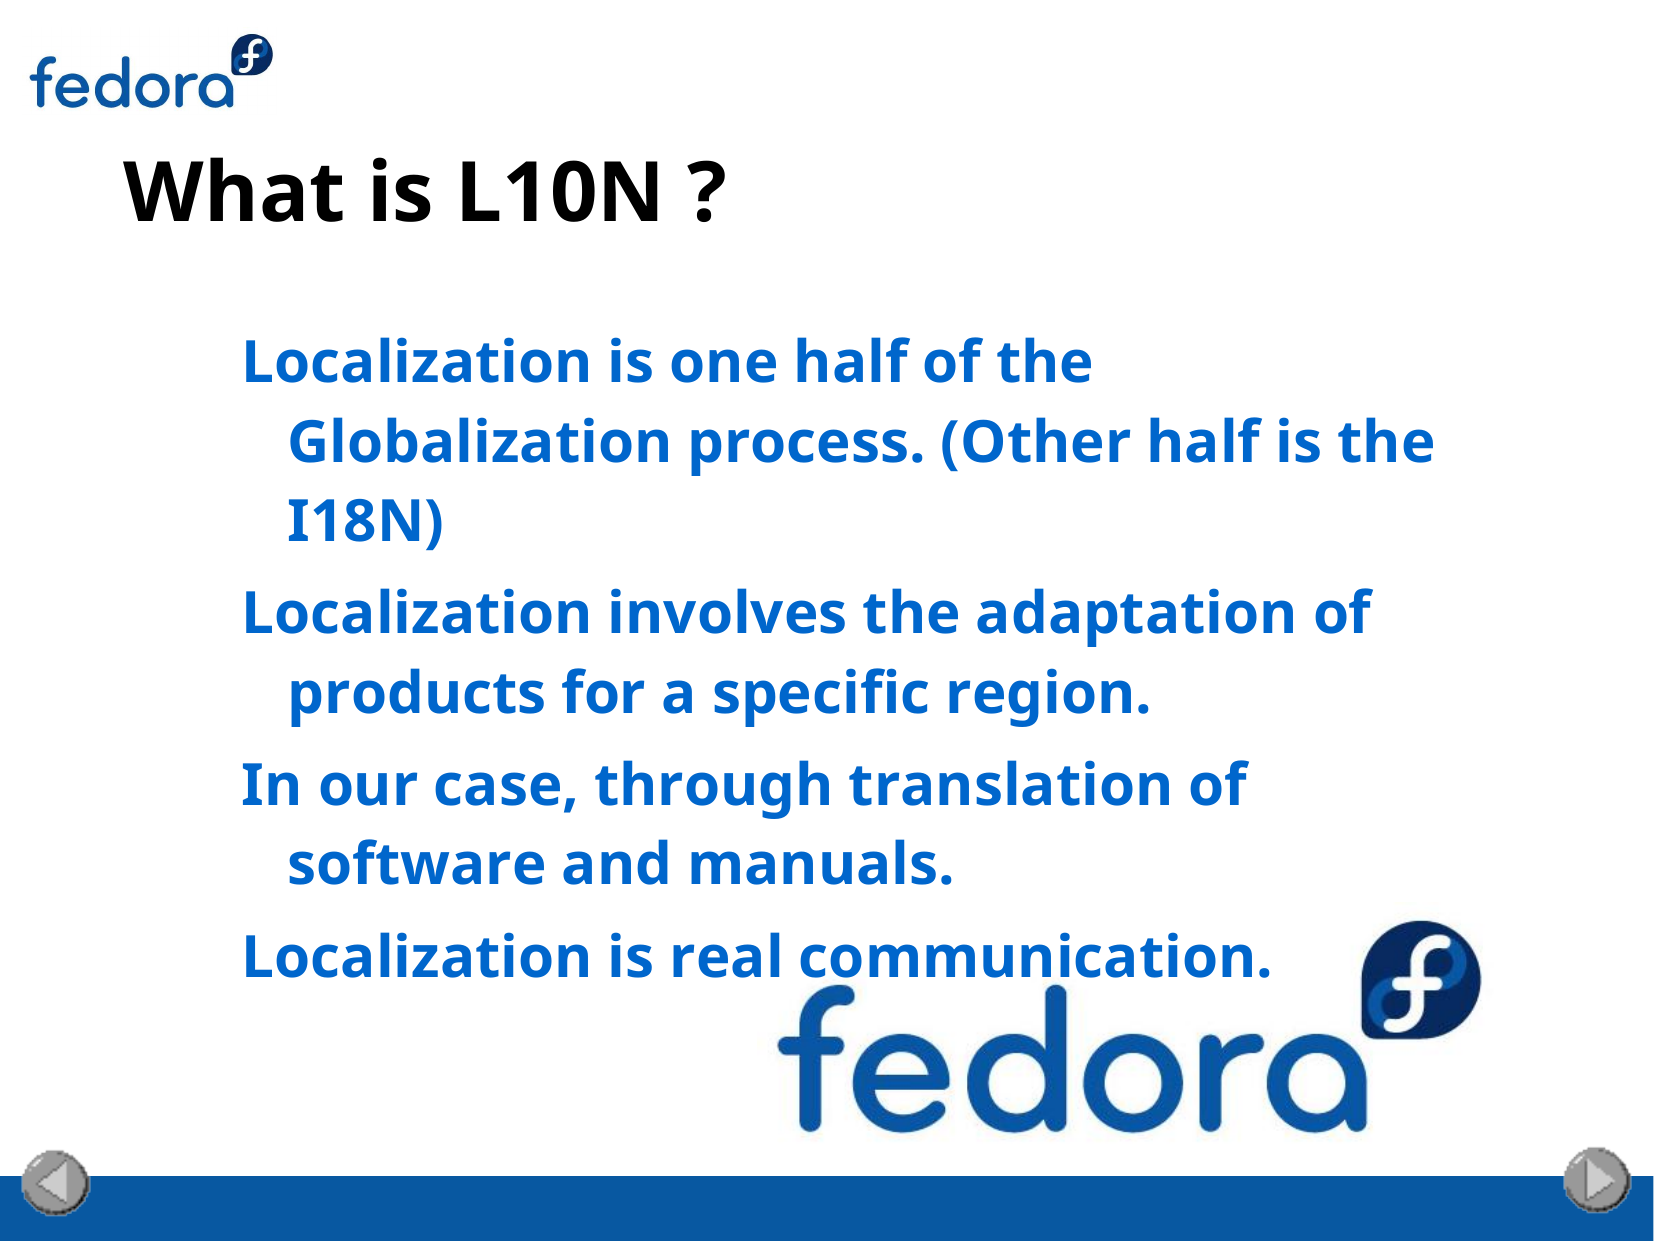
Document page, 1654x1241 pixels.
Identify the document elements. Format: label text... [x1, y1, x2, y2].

picture [757, 902, 1494, 1154]
picture [0, 1143, 1654, 1241]
picture [22, 27, 277, 115]
title What is L10N ? [123, 123, 1529, 256]
list Localization is one half of the Globalization process. (Other half is the I18N) Localization involves the adaptation of products for a specific region. In our case, through translation of software and manuals. Localization is real communication. [151, 220, 1476, 1041]
